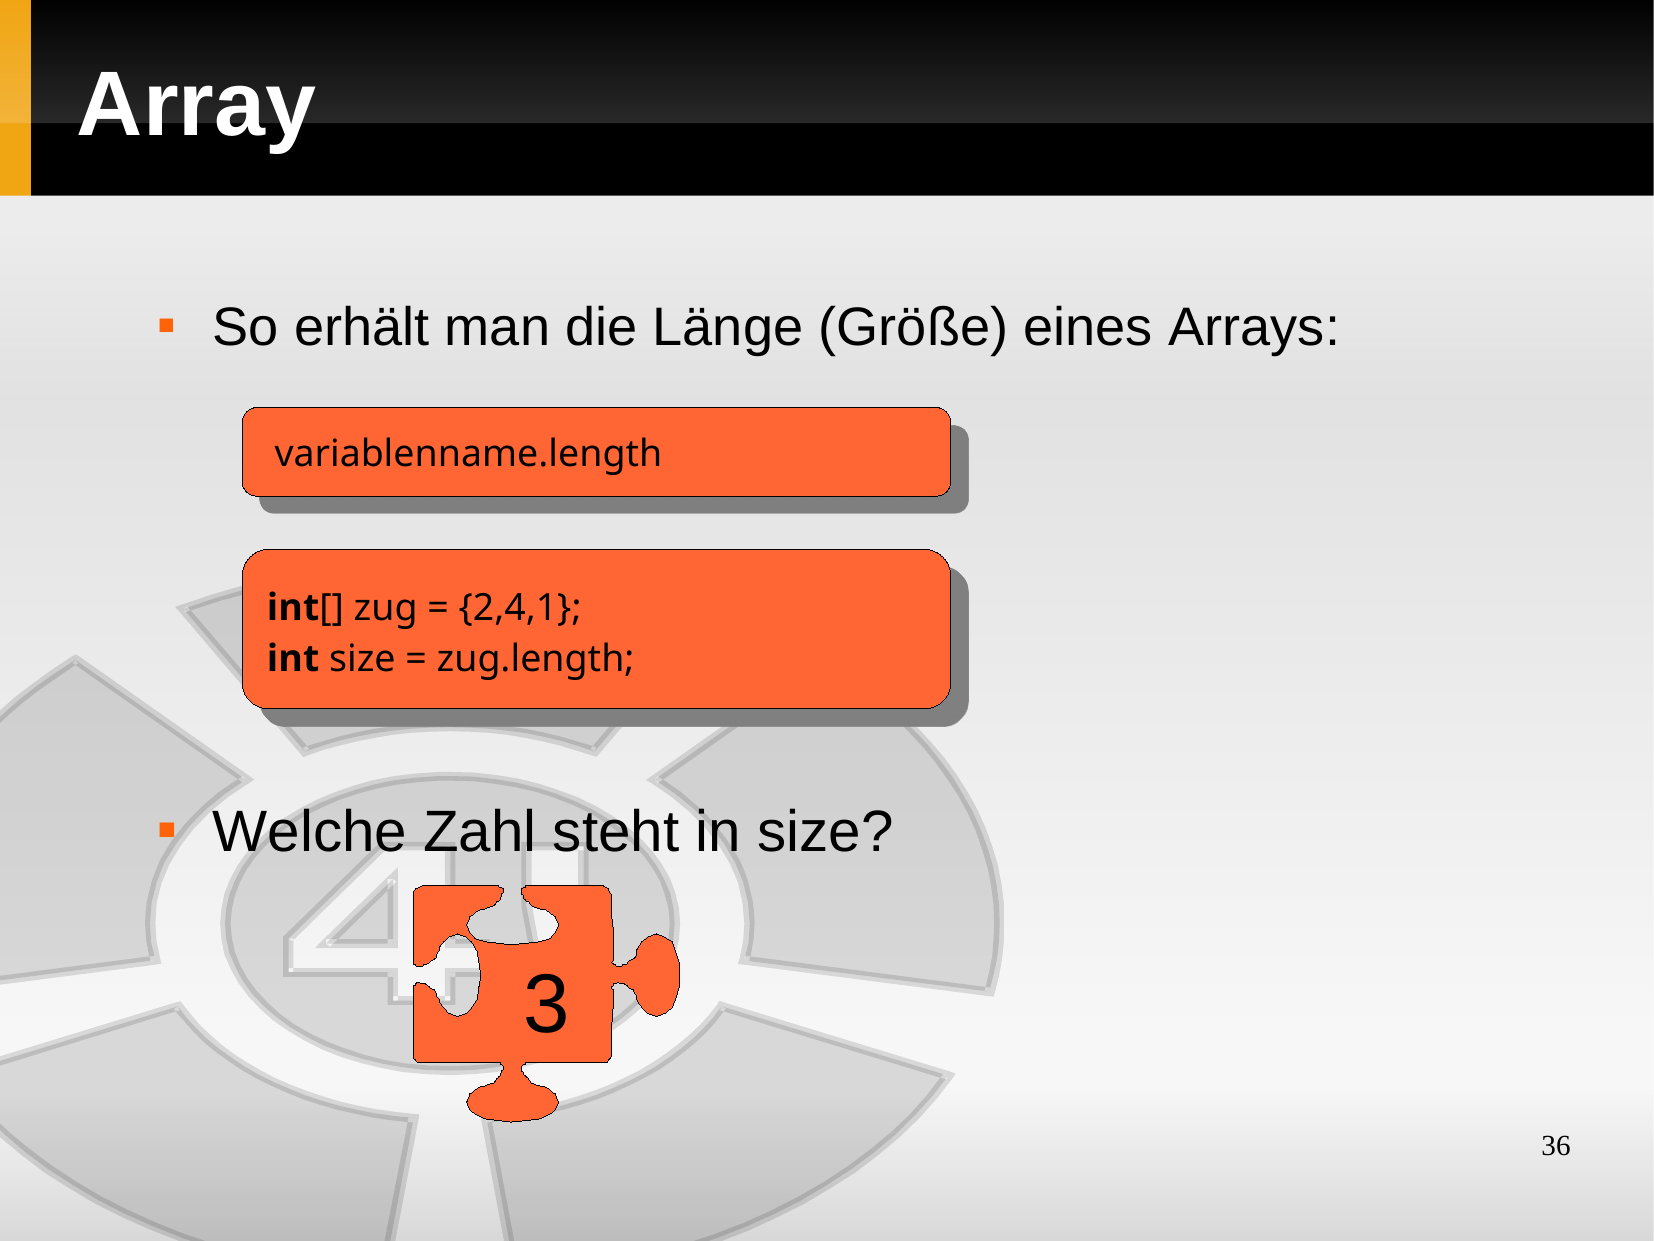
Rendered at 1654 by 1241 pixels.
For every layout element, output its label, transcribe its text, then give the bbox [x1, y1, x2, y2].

title Array [76, 0, 1565, 208]
picture [0, 0, 1654, 1241]
list So erhält man die Länge (Größe) eines Arrays: Welche Zahl steht in size? [141, 296, 1630, 1100]
text_box 3 [413, 885, 680, 1123]
